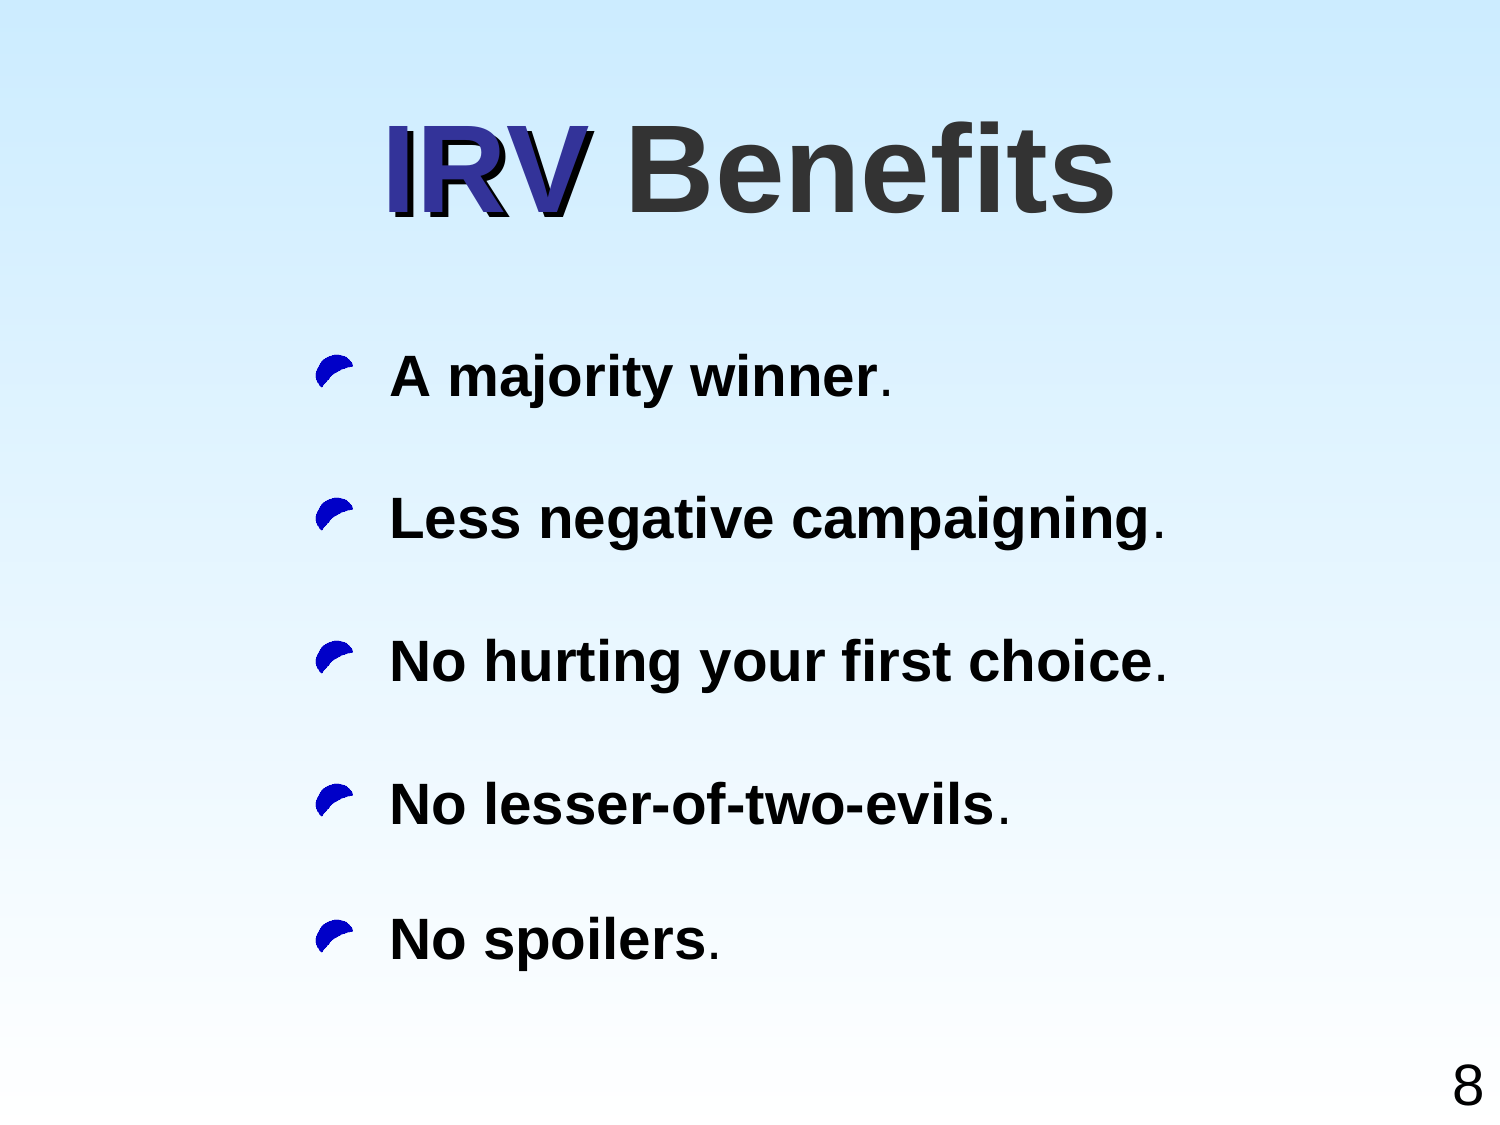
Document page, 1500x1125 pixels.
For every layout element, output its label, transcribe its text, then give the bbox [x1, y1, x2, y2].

picture [314, 916, 357, 959]
title IRV Benefits [0, 74, 1500, 263]
picture [314, 494, 357, 537]
picture [314, 351, 357, 394]
text_box A majority winner. Less negative campaigning. No hurting your first choice. No lesser-of-two-evils. No spoilers. [225, 330, 1500, 980]
picture [314, 637, 357, 680]
text_box 5 [1400, 1039, 1500, 1125]
picture [314, 780, 357, 823]
